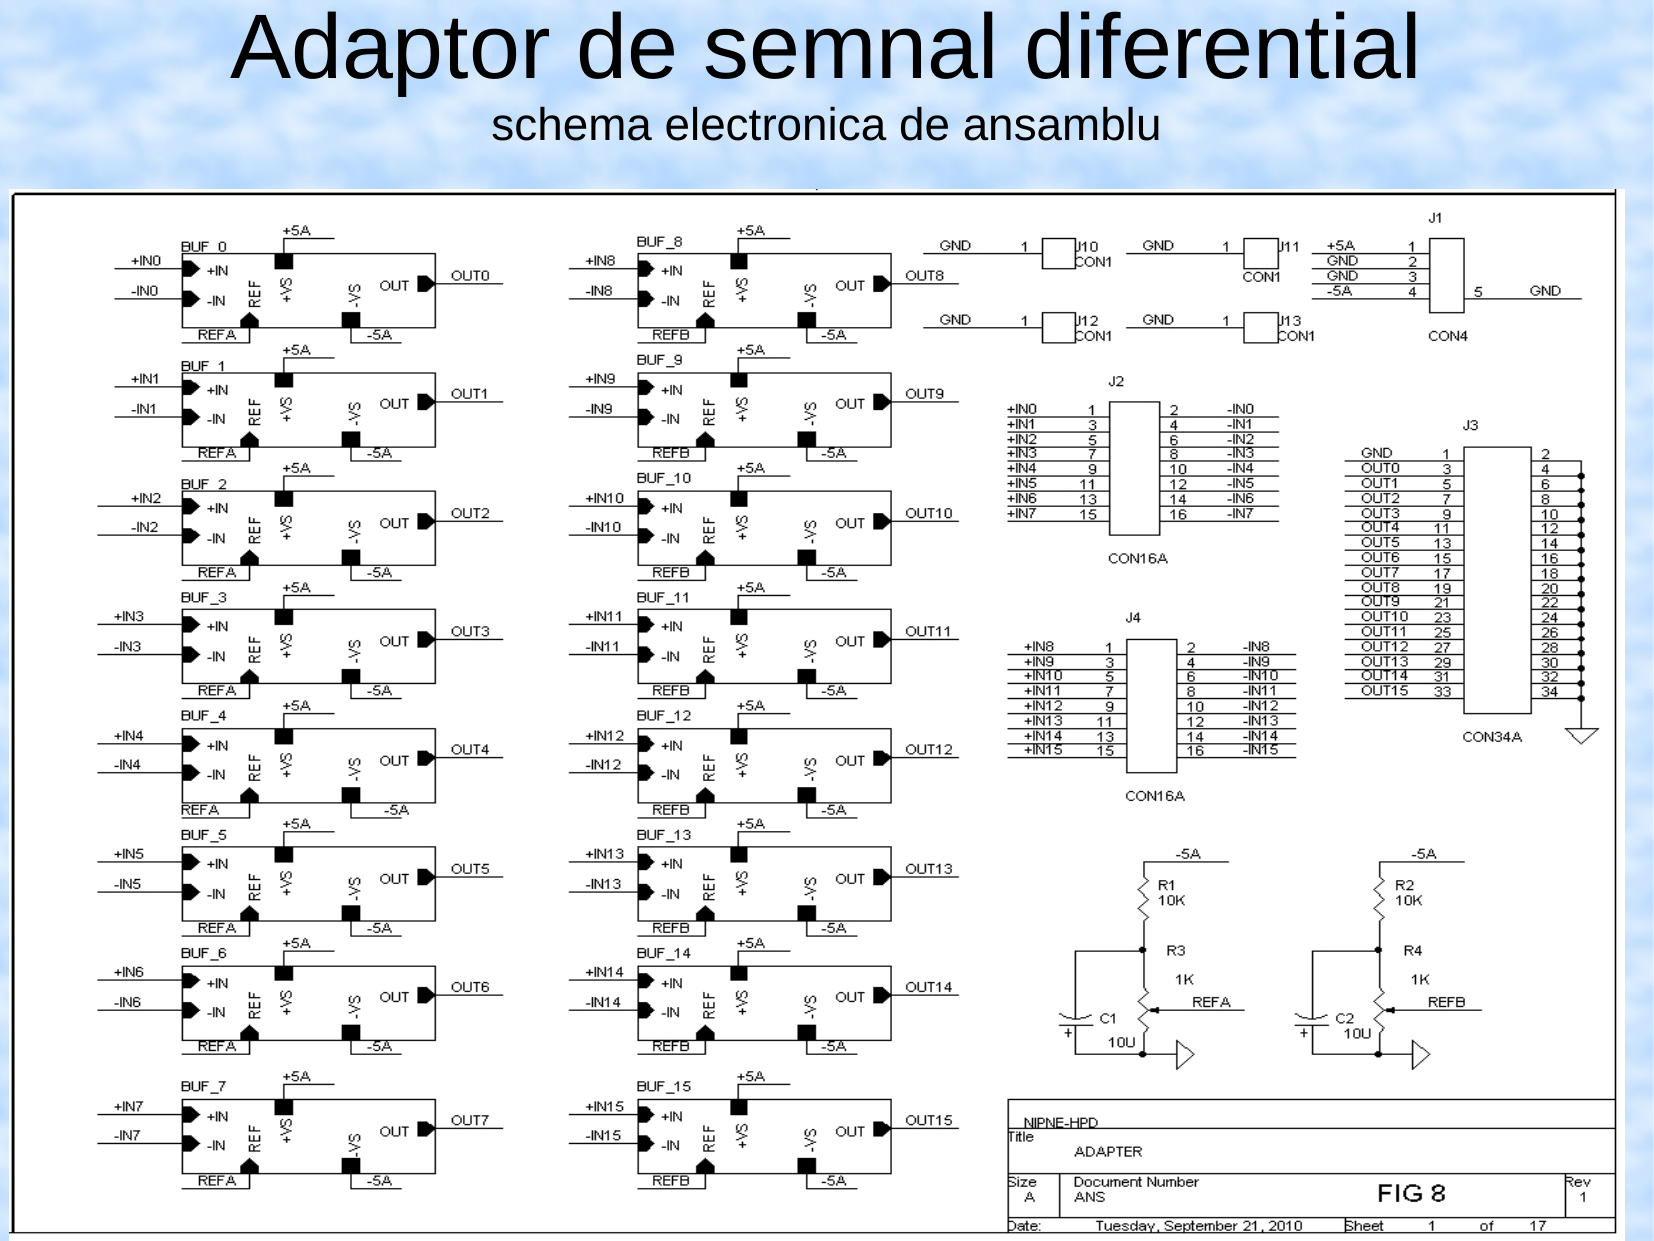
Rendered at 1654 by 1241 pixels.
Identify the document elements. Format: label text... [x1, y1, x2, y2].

picture [0, 0, 1654, 1241]
title Adaptor de semnal diferential schema electronica de ansamblu [82, 0, 1571, 150]
